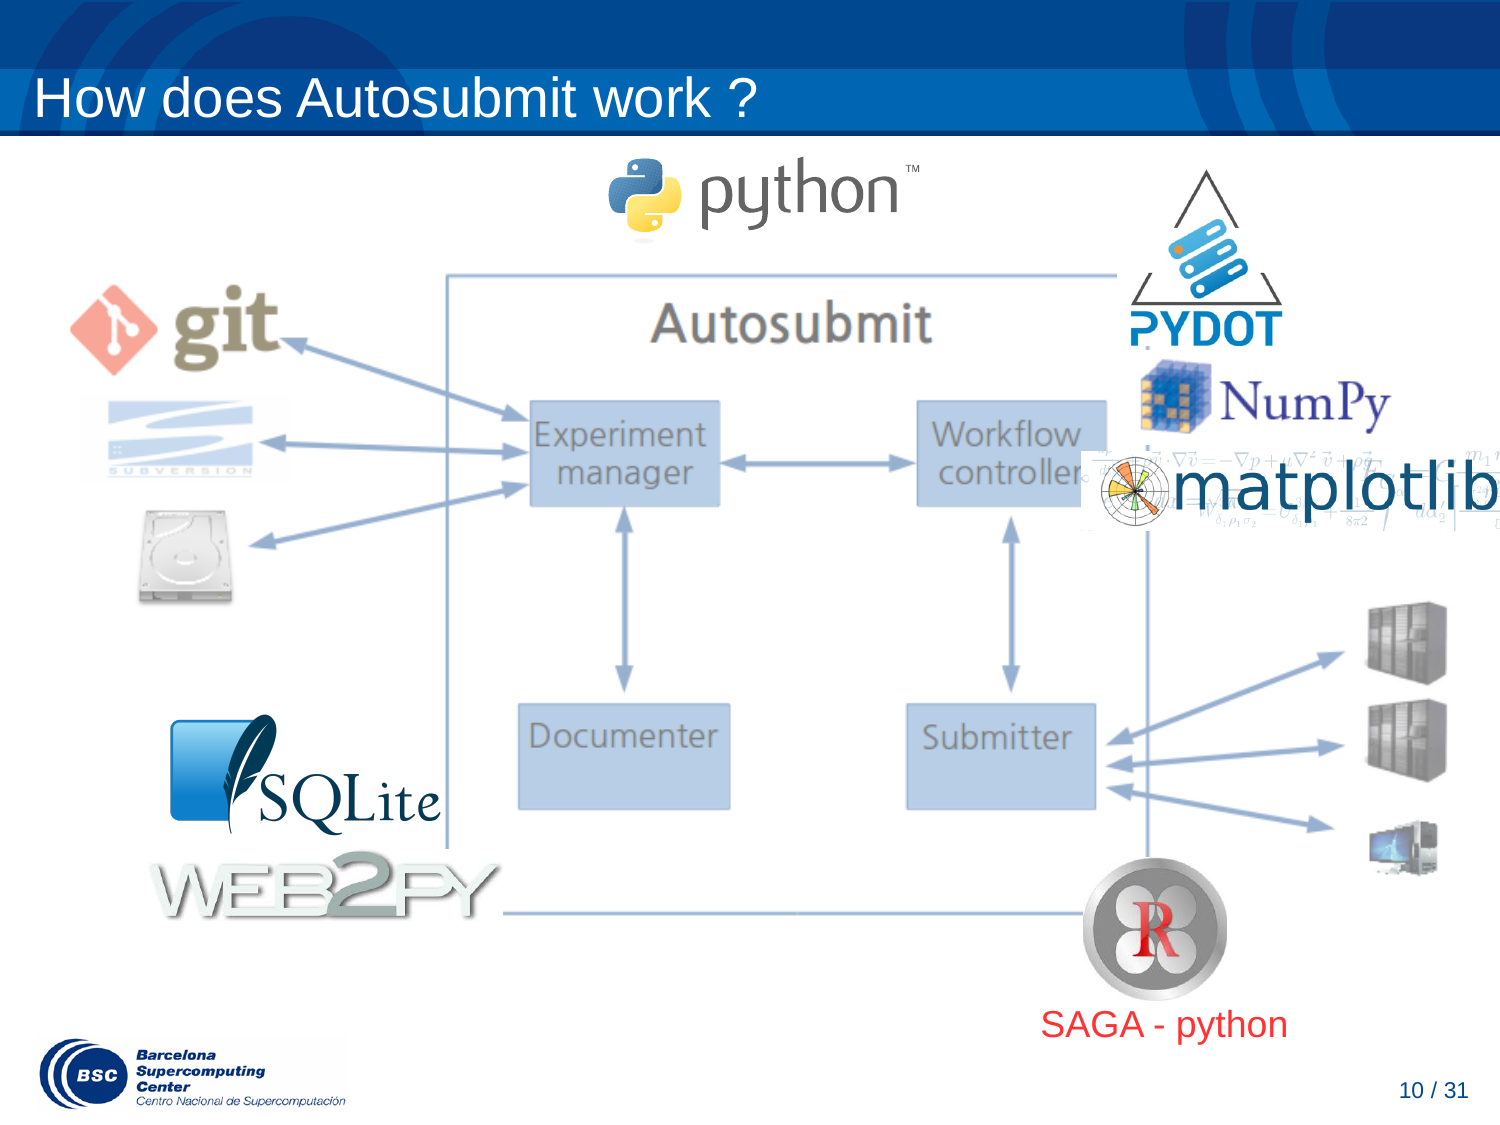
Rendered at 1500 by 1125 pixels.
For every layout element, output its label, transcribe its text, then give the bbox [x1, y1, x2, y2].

picture [64, 154, 1500, 996]
text_box How does Autosubmit work ? [17, 65, 924, 130]
picture [0, 0, 1500, 136]
picture [37, 1035, 347, 1111]
text_box SAGA - python [982, 996, 1347, 1054]
text_box <number> / 31 [1364, 1042, 1484, 1111]
